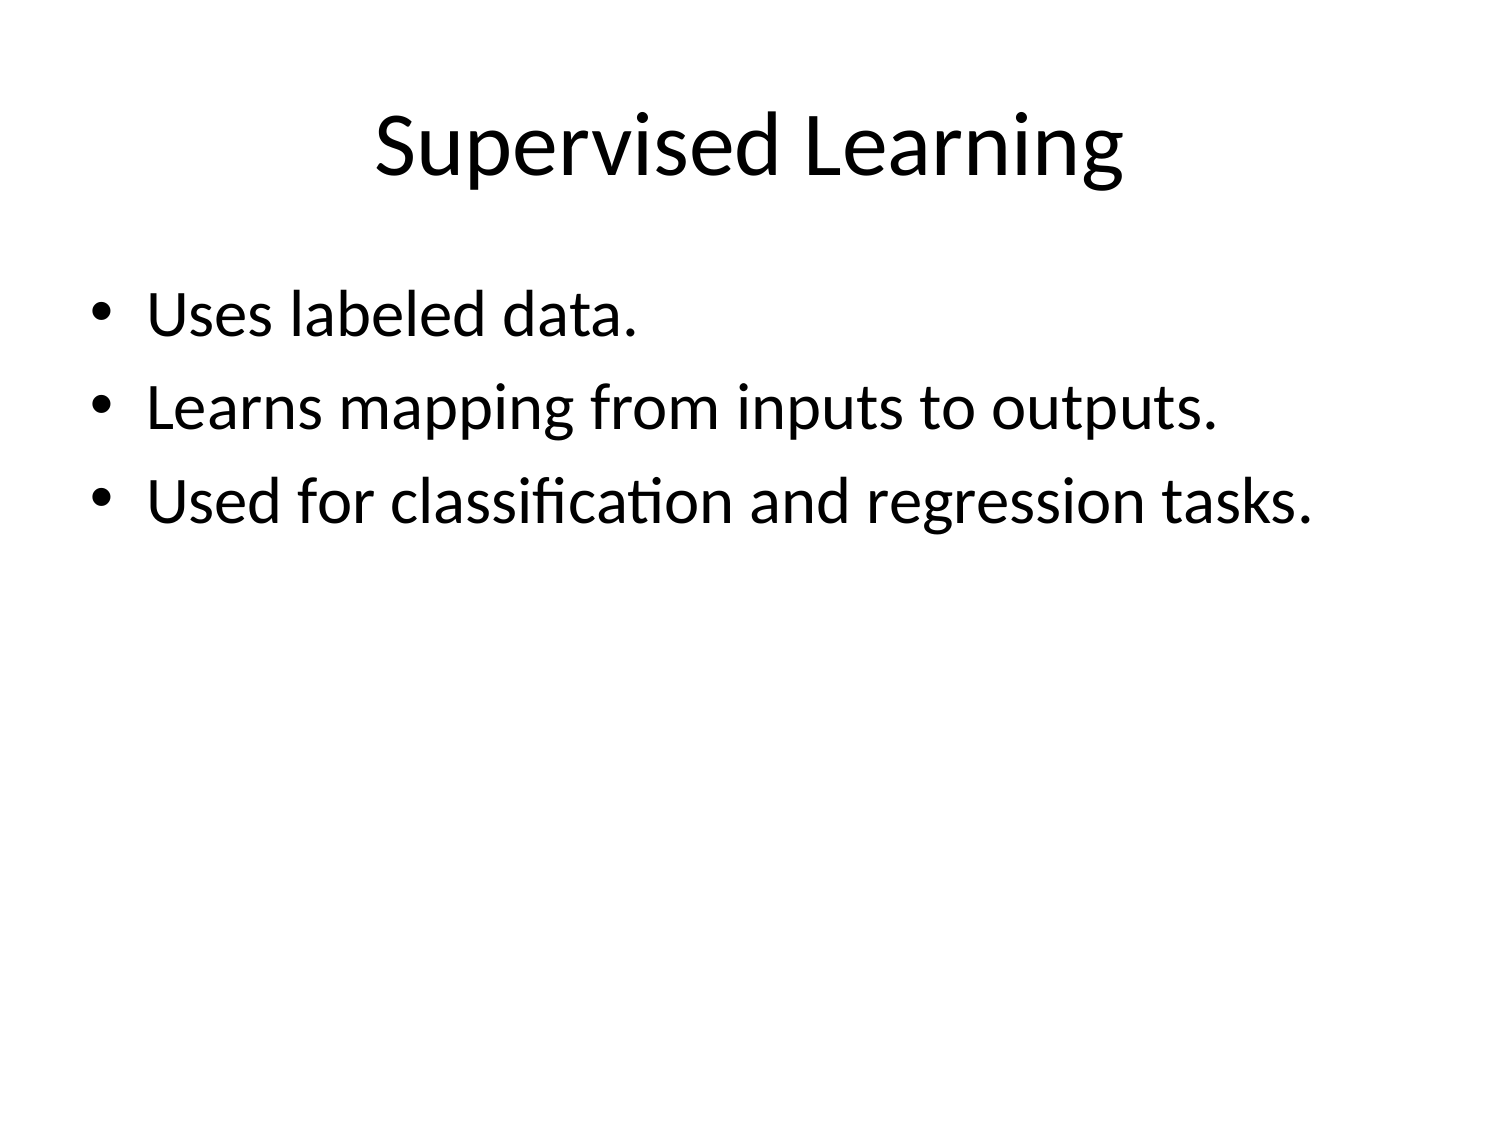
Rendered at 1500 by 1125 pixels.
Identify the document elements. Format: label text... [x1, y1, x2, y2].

title Supervised Learning [75, 45, 1425, 233]
list Uses labeled data. Learns mapping from inputs to outputs. Used for classification and regression tasks. [75, 262, 1425, 1005]
